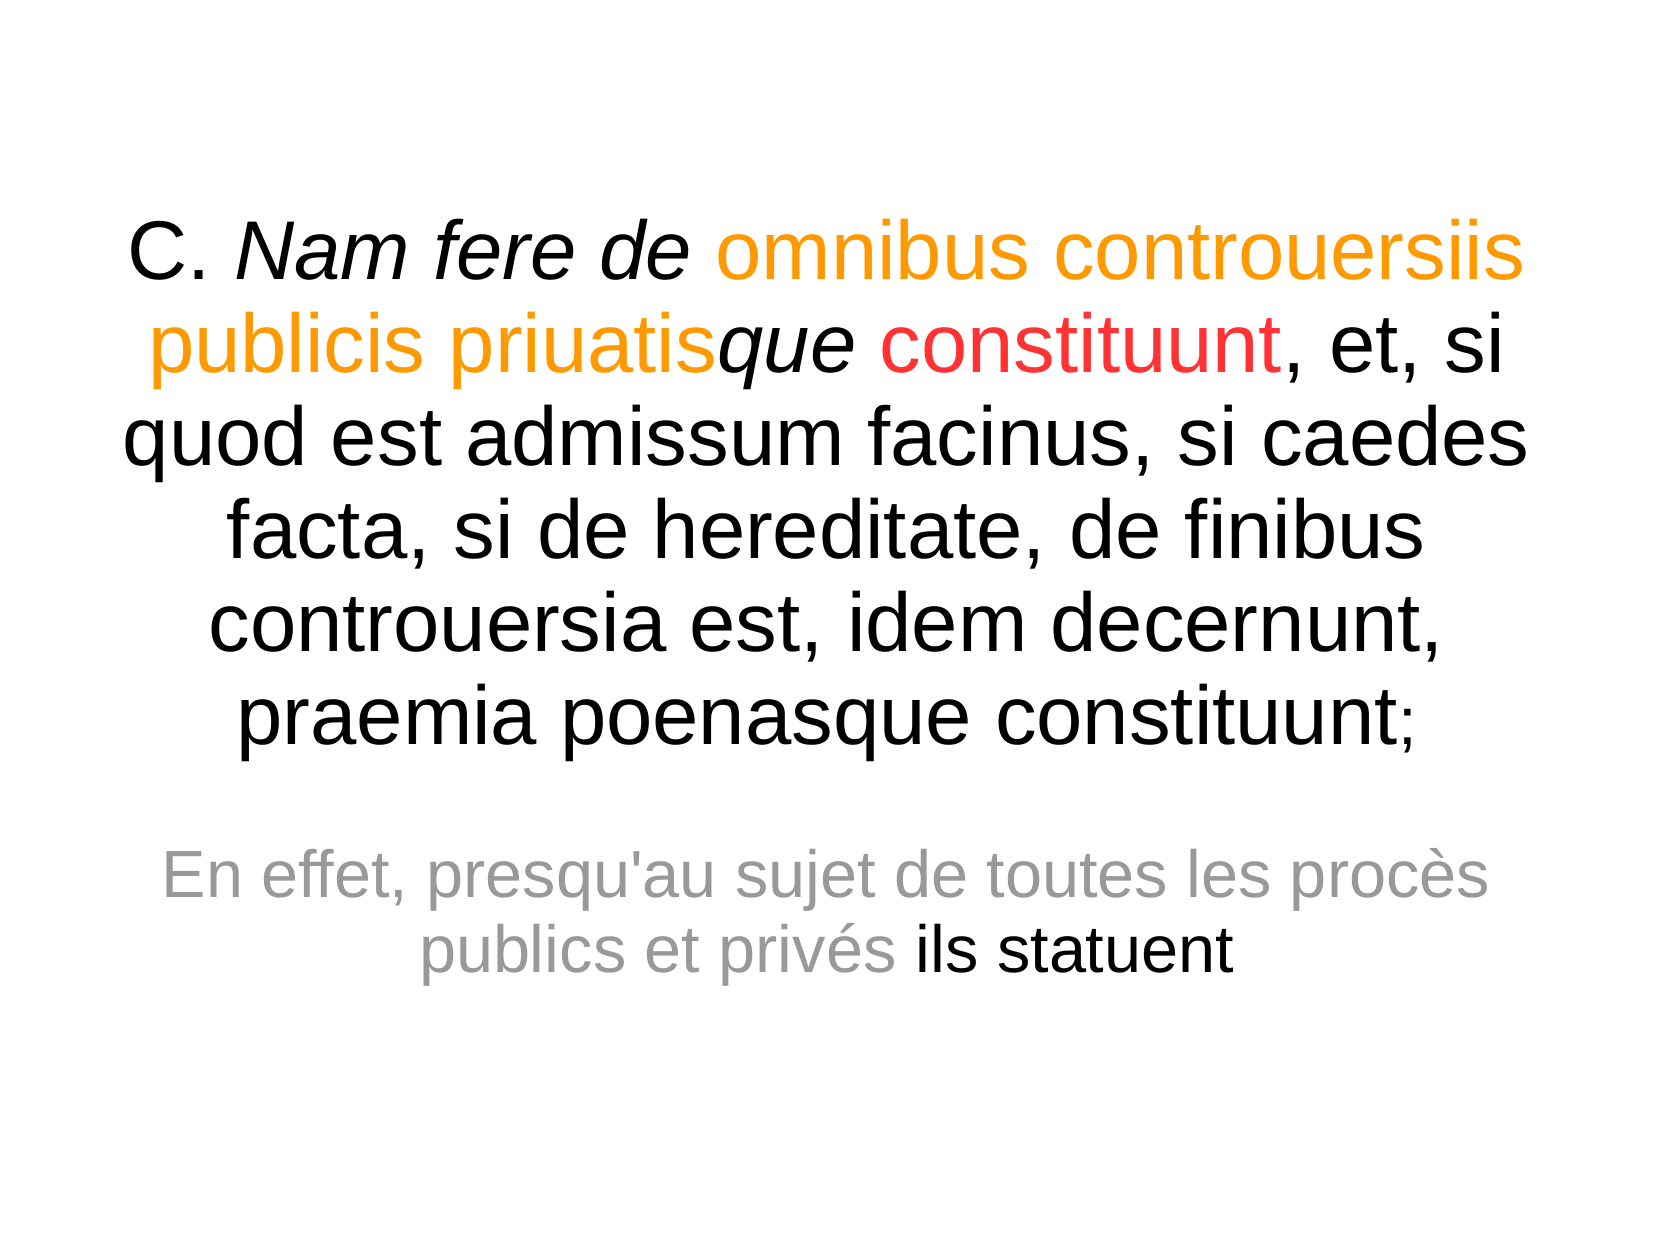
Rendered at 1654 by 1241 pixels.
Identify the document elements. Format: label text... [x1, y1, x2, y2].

subtitle C. Nam fere de omnibus controuersiis publicis priuatisque constituunt, et, si quod est admissum facinus, si caedes facta, si de hereditate, de finibus controuersia est, idem decernunt, praemia poenasque constituunt; En effet, presqu'au sujet de toutes les procès publics et privés ils statuent [82, 82, 1571, 1109]
